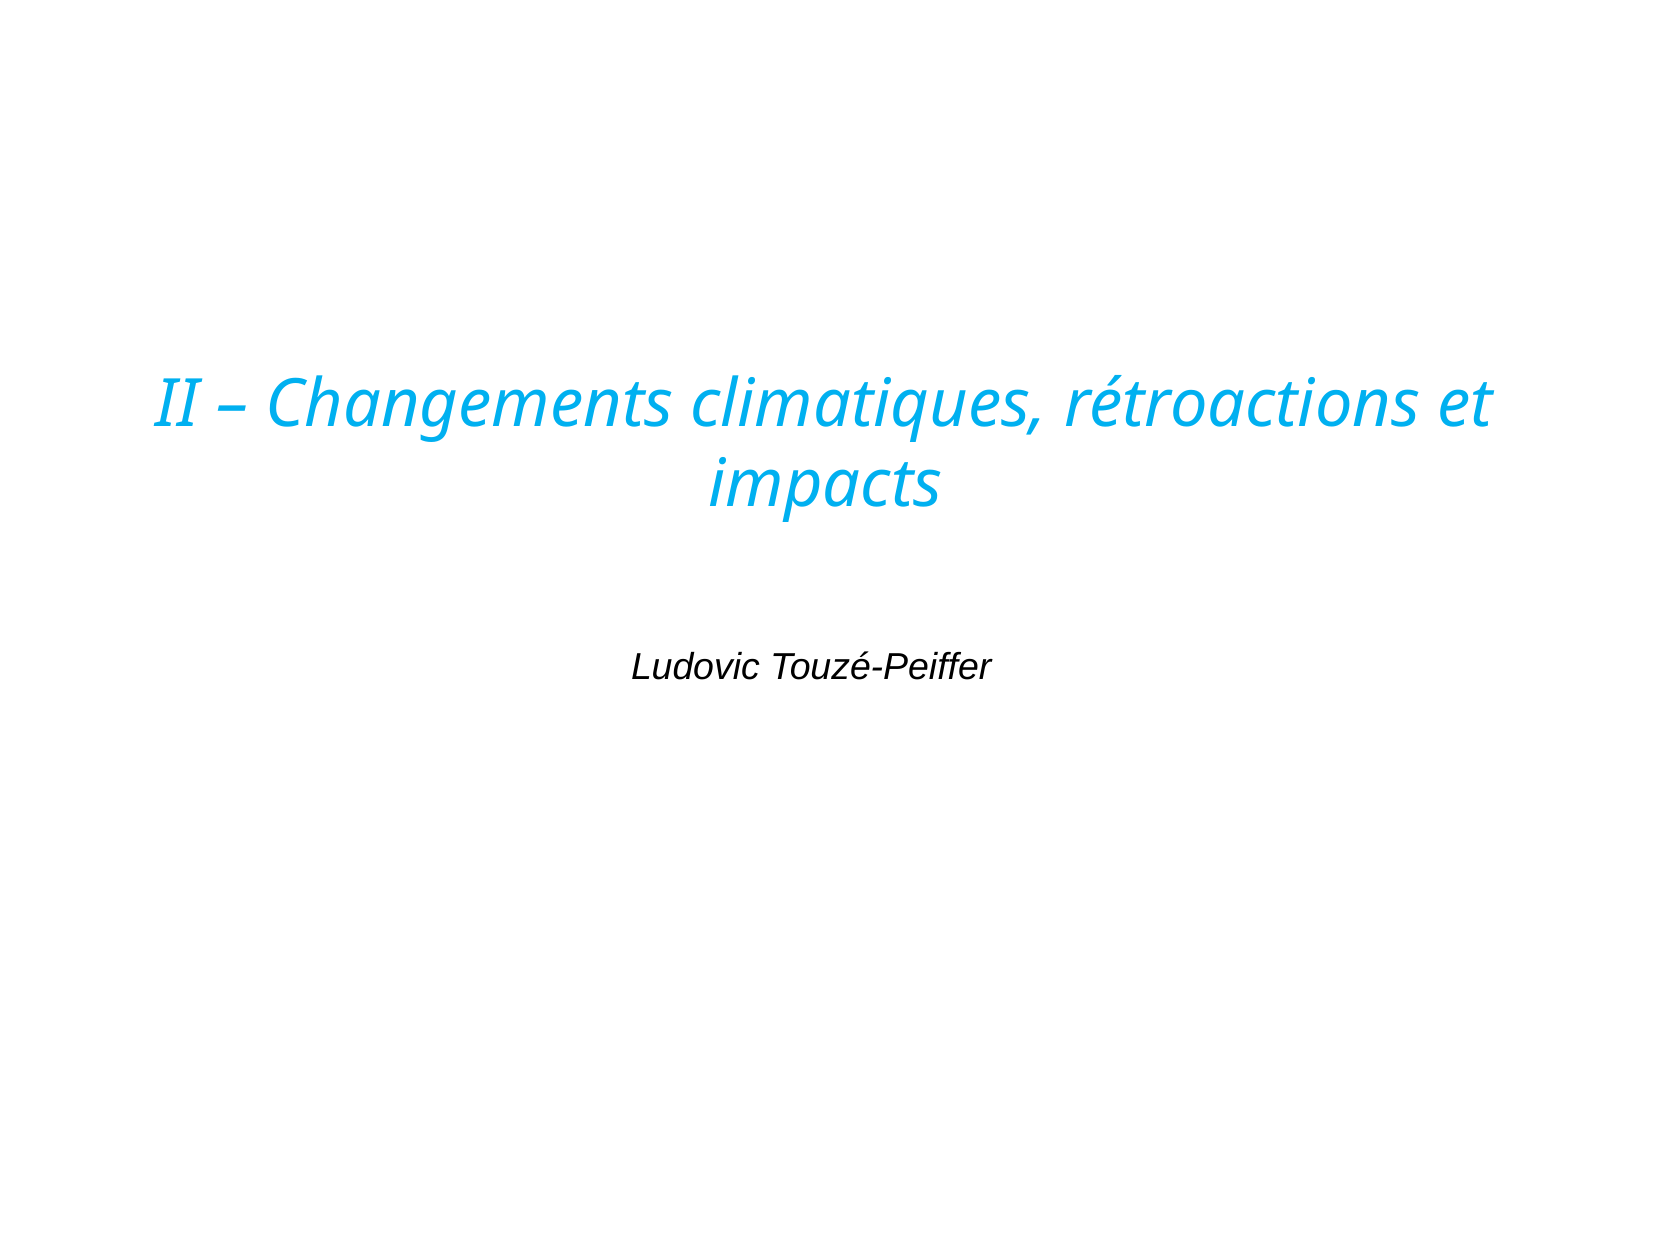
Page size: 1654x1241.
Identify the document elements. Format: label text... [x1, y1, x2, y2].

text_box Ludovic Touzé-Peiffer [135, 634, 1488, 781]
text_box II – Changements climatiques, rétroactions et impacts [83, 352, 1568, 546]
